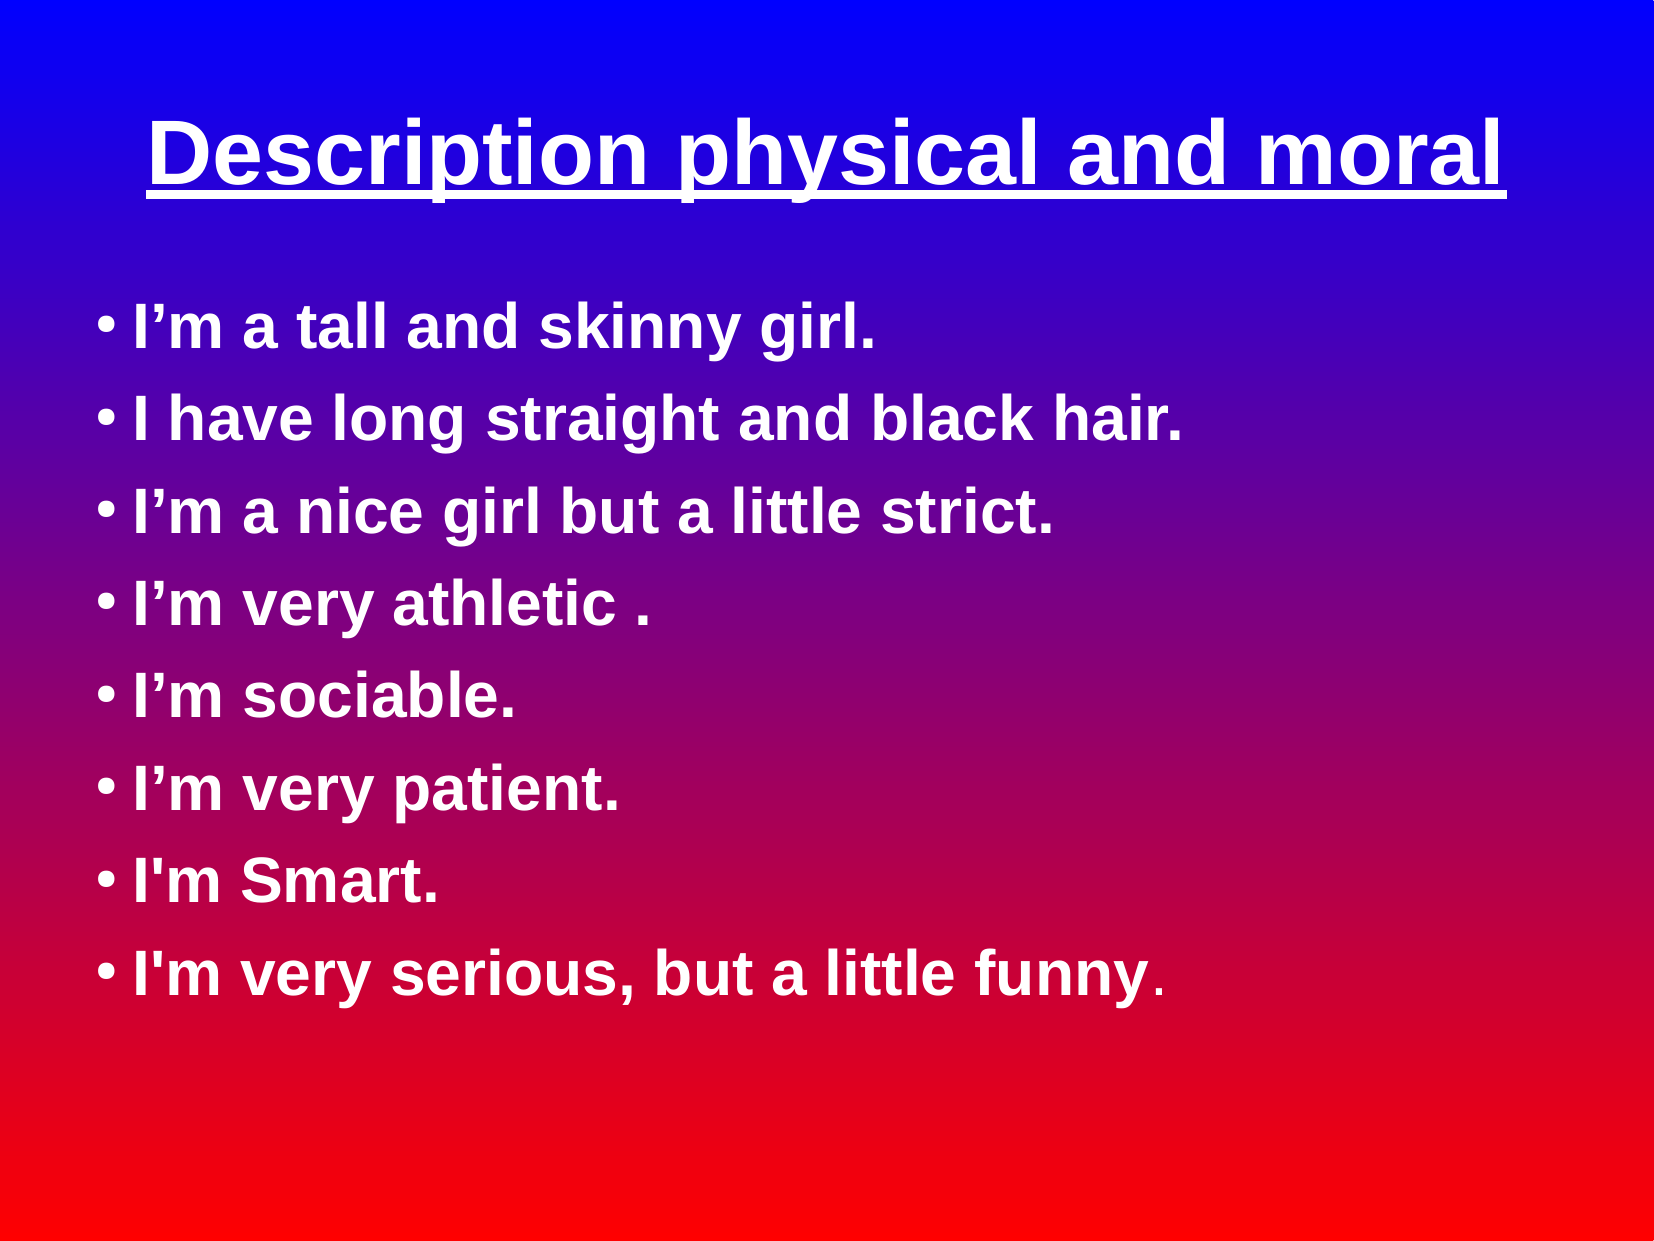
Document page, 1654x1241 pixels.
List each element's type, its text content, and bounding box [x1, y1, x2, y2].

title Description physical and moral [82, 49, 1571, 257]
list I’m a tall and skinny girl. I have long straight and black hair. I’m a nice girl but a little strict. I’m very athletic . I’m sociable. I’m very patient. I'm Smart. I'm very serious, but a little funny. [82, 290, 1571, 1010]
